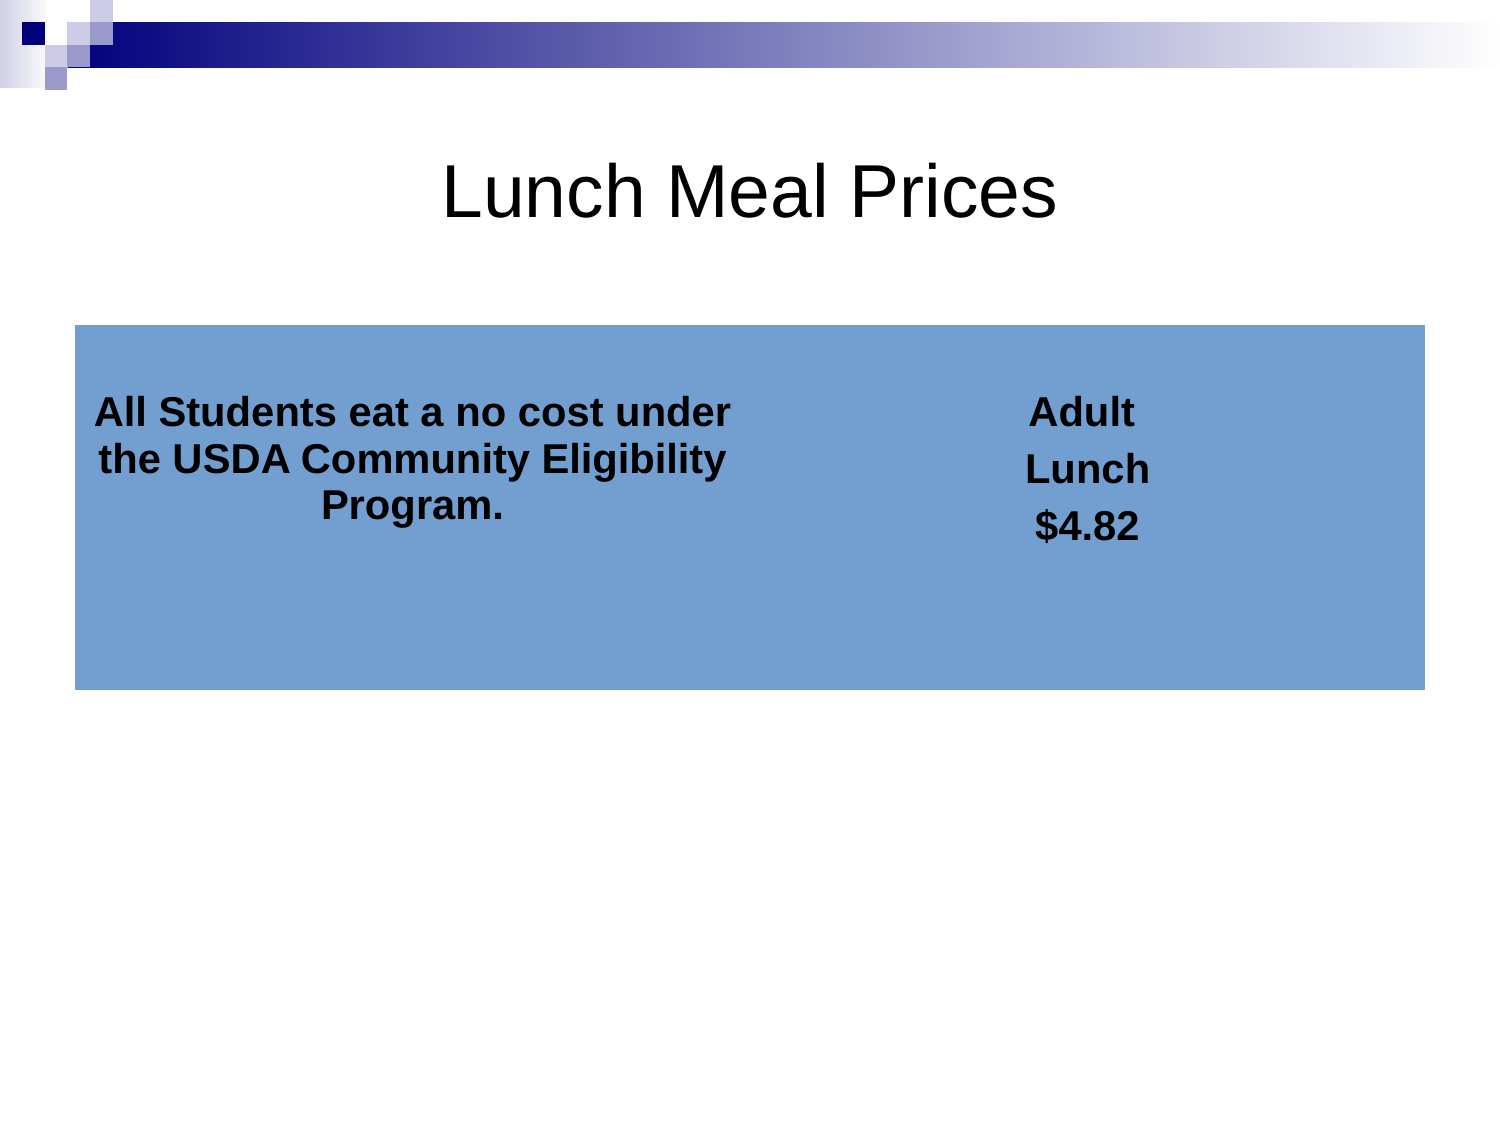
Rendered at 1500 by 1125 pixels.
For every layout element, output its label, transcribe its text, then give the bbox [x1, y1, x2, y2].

table_header Adult Lunch $4.82 [750, 325, 1425, 690]
title Lunch Meal Prices [75, 75, 1426, 300]
table_header All Students eat a no cost under the USDA Community Eligibility Program. [75, 325, 750, 690]
